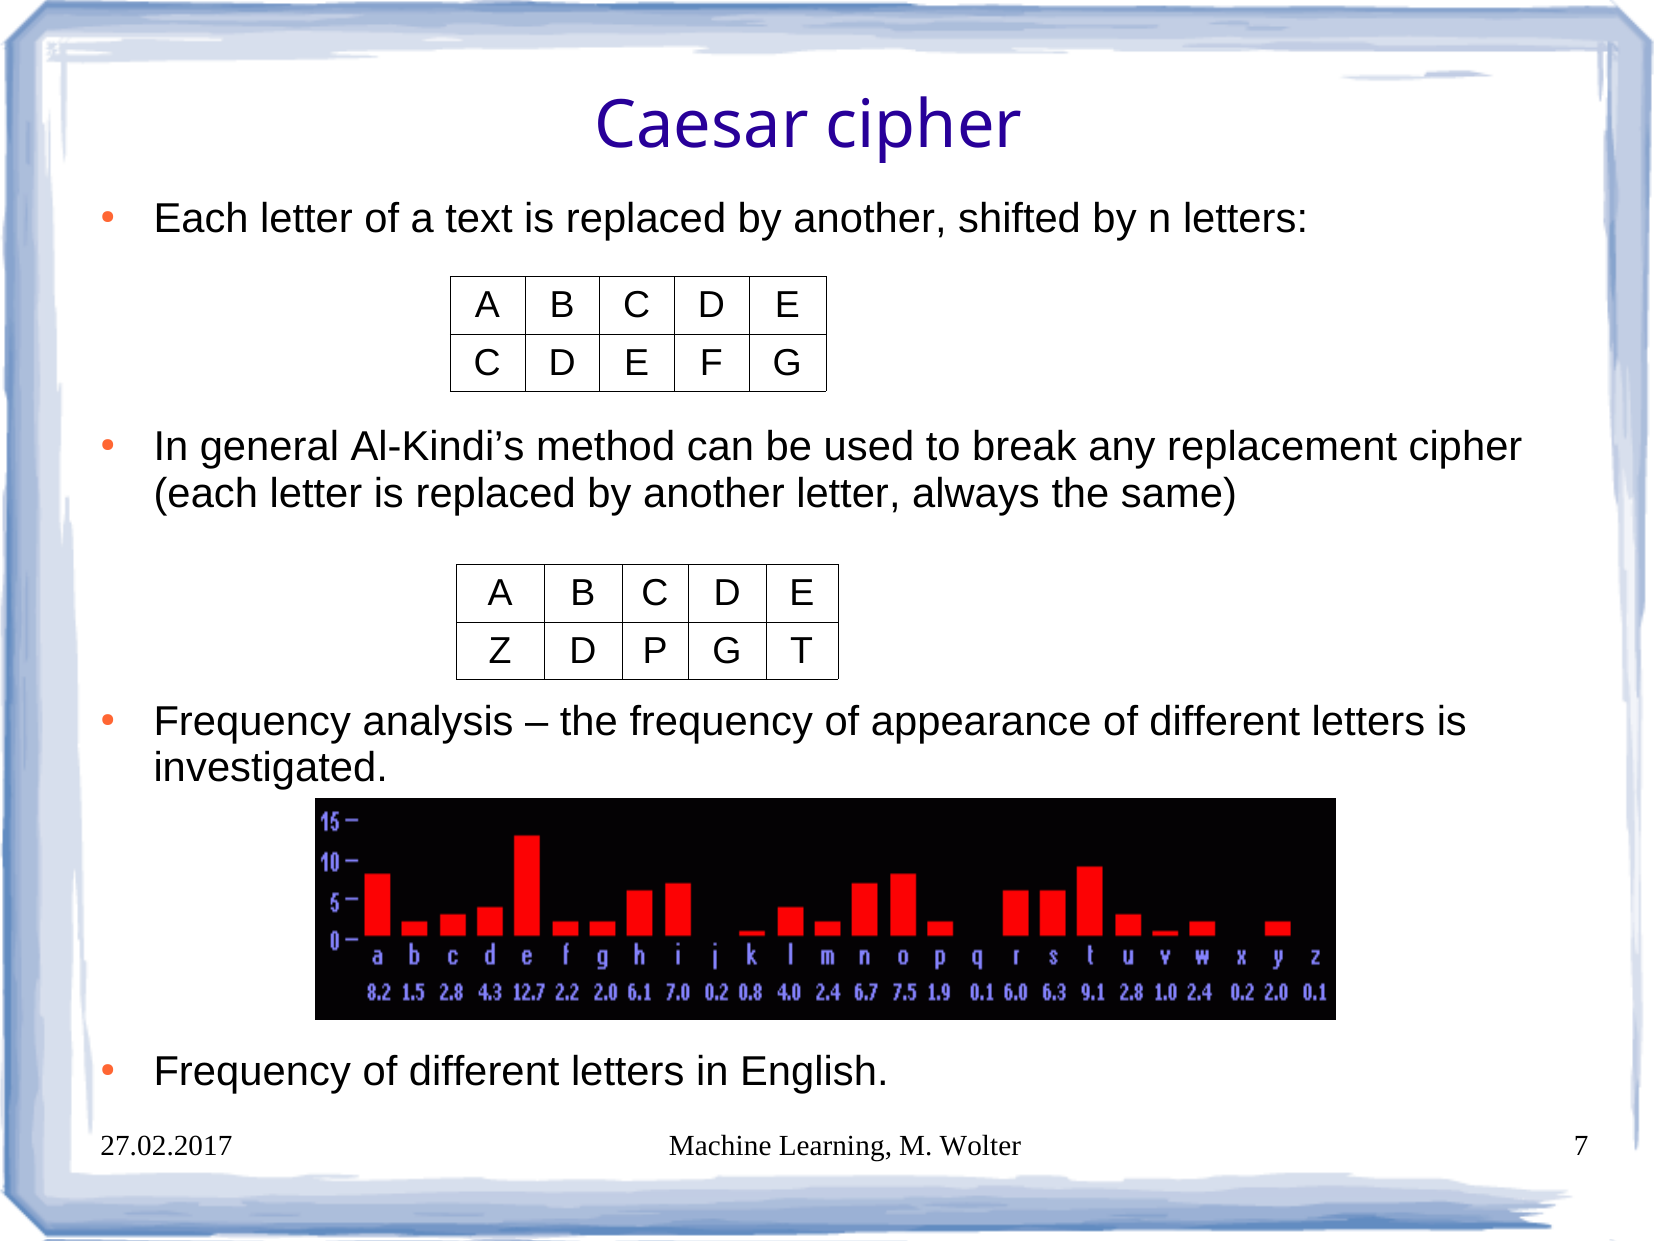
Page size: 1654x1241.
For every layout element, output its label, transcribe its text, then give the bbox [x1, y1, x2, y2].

table_header C [623, 565, 688, 622]
table_header B [526, 277, 599, 334]
table_cell D [545, 623, 622, 679]
table_header E [767, 565, 838, 622]
list Each letter of a text is replaced by another, shifted by n letters: In general Al-Kindi’s method can be used to break any replacement cipher (each letter is replaced by another letter, always the same) Frequency analysis – the frequency of appearance of different letters is investigated. Frequency of different letters in English. [82, 195, 1591, 1190]
table_header B [545, 565, 622, 622]
table_header E [750, 277, 826, 334]
table_header A [451, 277, 525, 334]
table_header C [600, 277, 674, 334]
table_cell Z [457, 623, 544, 679]
table_cell G [689, 623, 766, 679]
table_cell C [451, 335, 525, 391]
table_cell E [600, 335, 674, 391]
picture [0, 0, 1654, 1241]
table_cell F [675, 335, 749, 391]
title Caesar cipher [225, 17, 1393, 195]
table_header D [675, 277, 749, 334]
table_cell G [750, 335, 826, 391]
table_cell T [767, 623, 838, 679]
table_header D [689, 565, 766, 622]
table_cell D [526, 335, 599, 391]
table_cell P [623, 623, 688, 679]
table_header A [457, 565, 544, 622]
